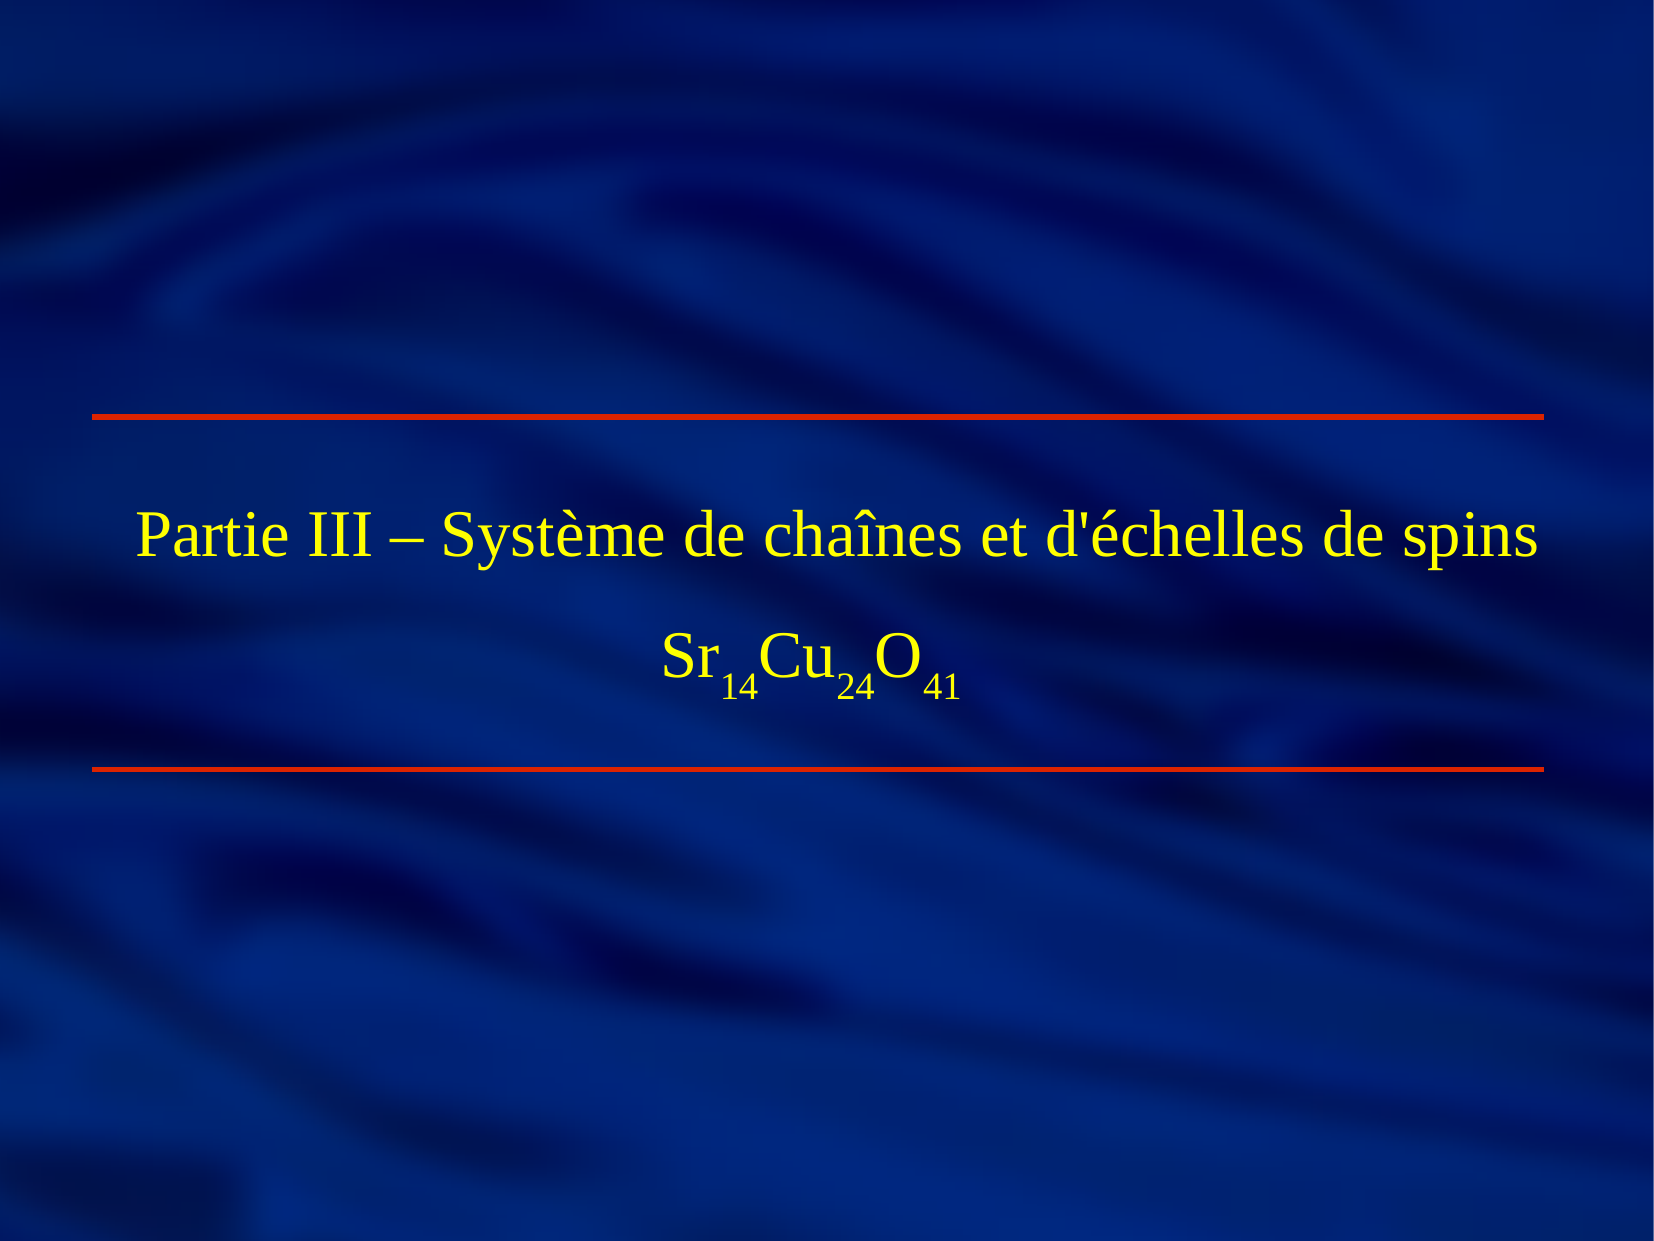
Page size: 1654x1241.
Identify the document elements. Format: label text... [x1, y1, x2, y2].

text_box Sr14Cu24O41 [660, 618, 962, 708]
text_box Partie III – Système de chaînes et d'échelles de spins [134, 497, 1543, 572]
picture [0, 0, 1654, 1241]
